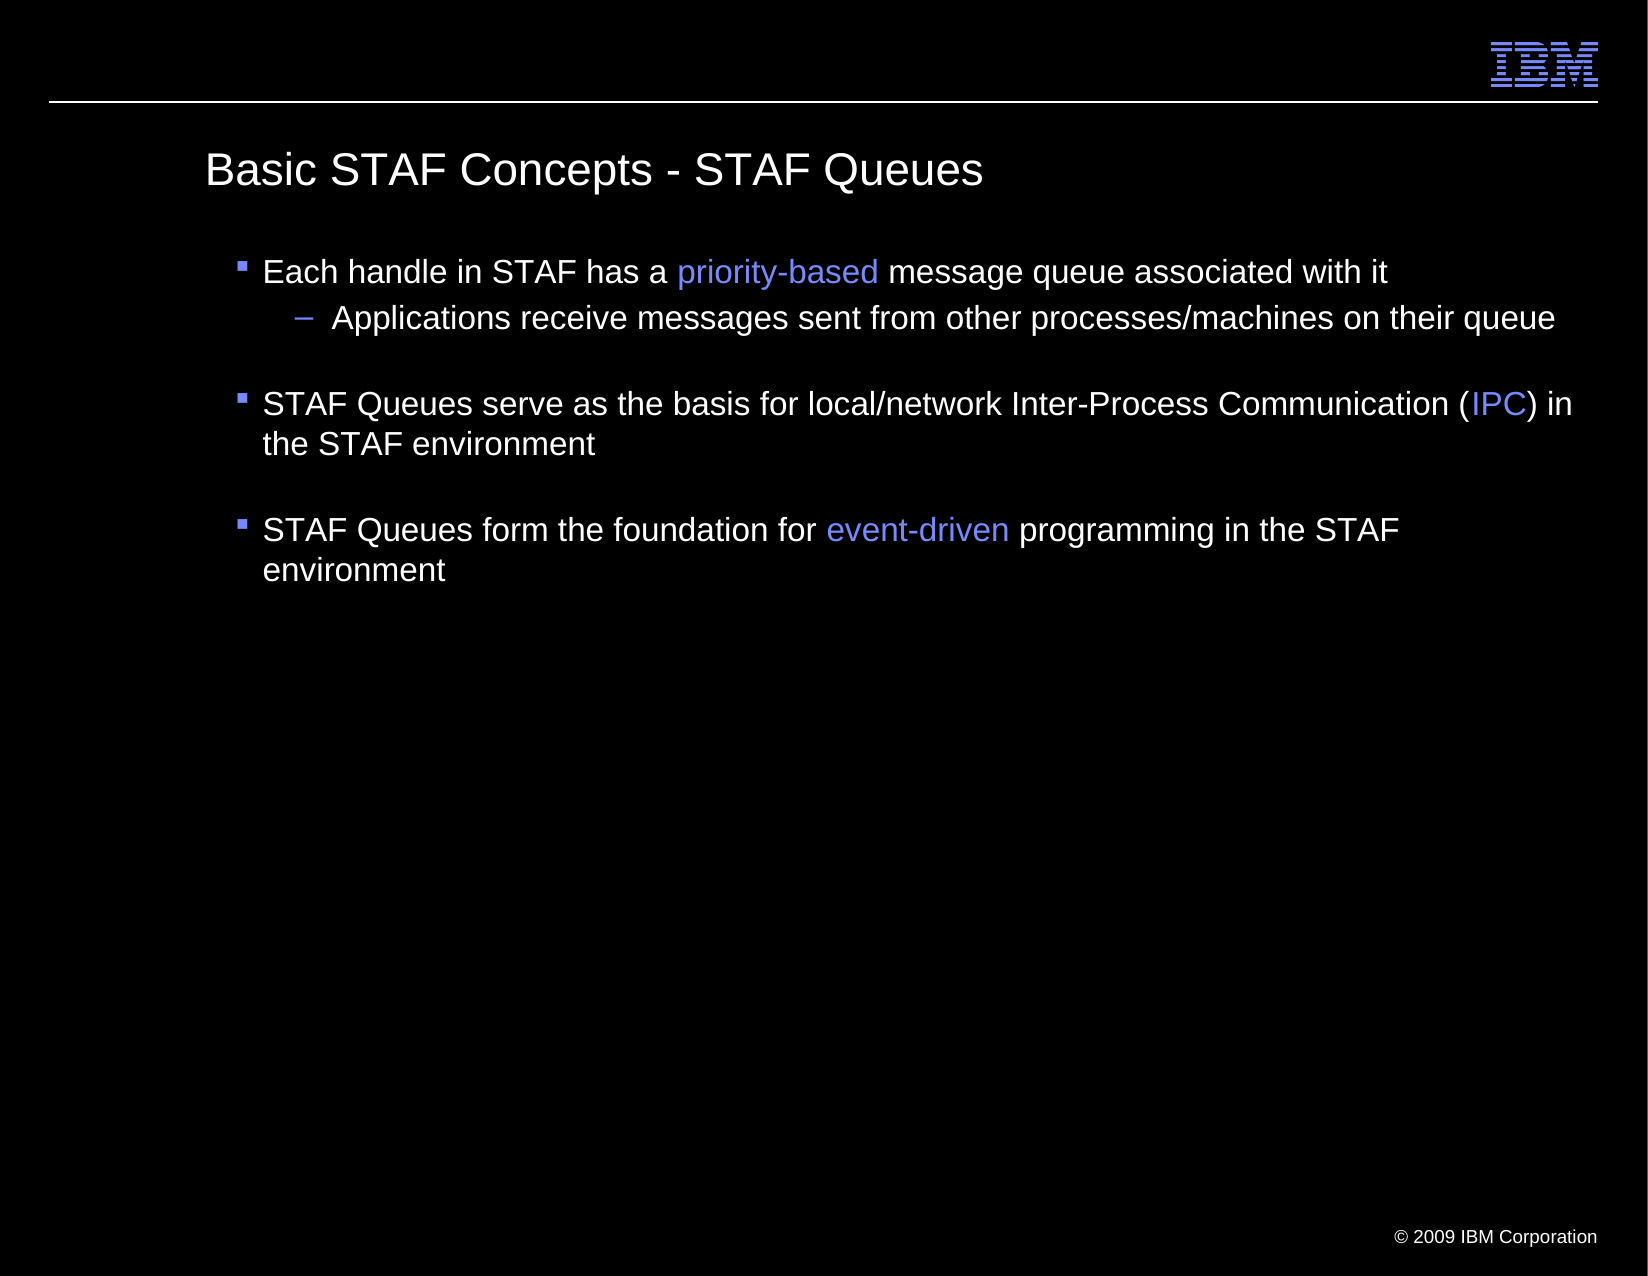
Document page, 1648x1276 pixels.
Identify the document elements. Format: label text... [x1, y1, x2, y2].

text_box Each handle in STAF has a priority-based message queue associated with it Applications receive messages sent from other processes/machines on their queue STAF Queues serve as the basis for local/network Inter-Process Communication (IPC) in the STAF environment STAF Queues form the foundation for event-driven programming in the STAF environment [235, 250, 1584, 589]
title Basic STAF Concepts - STAF Queues [188, 137, 1648, 231]
picture [1491, 42, 1598, 87]
